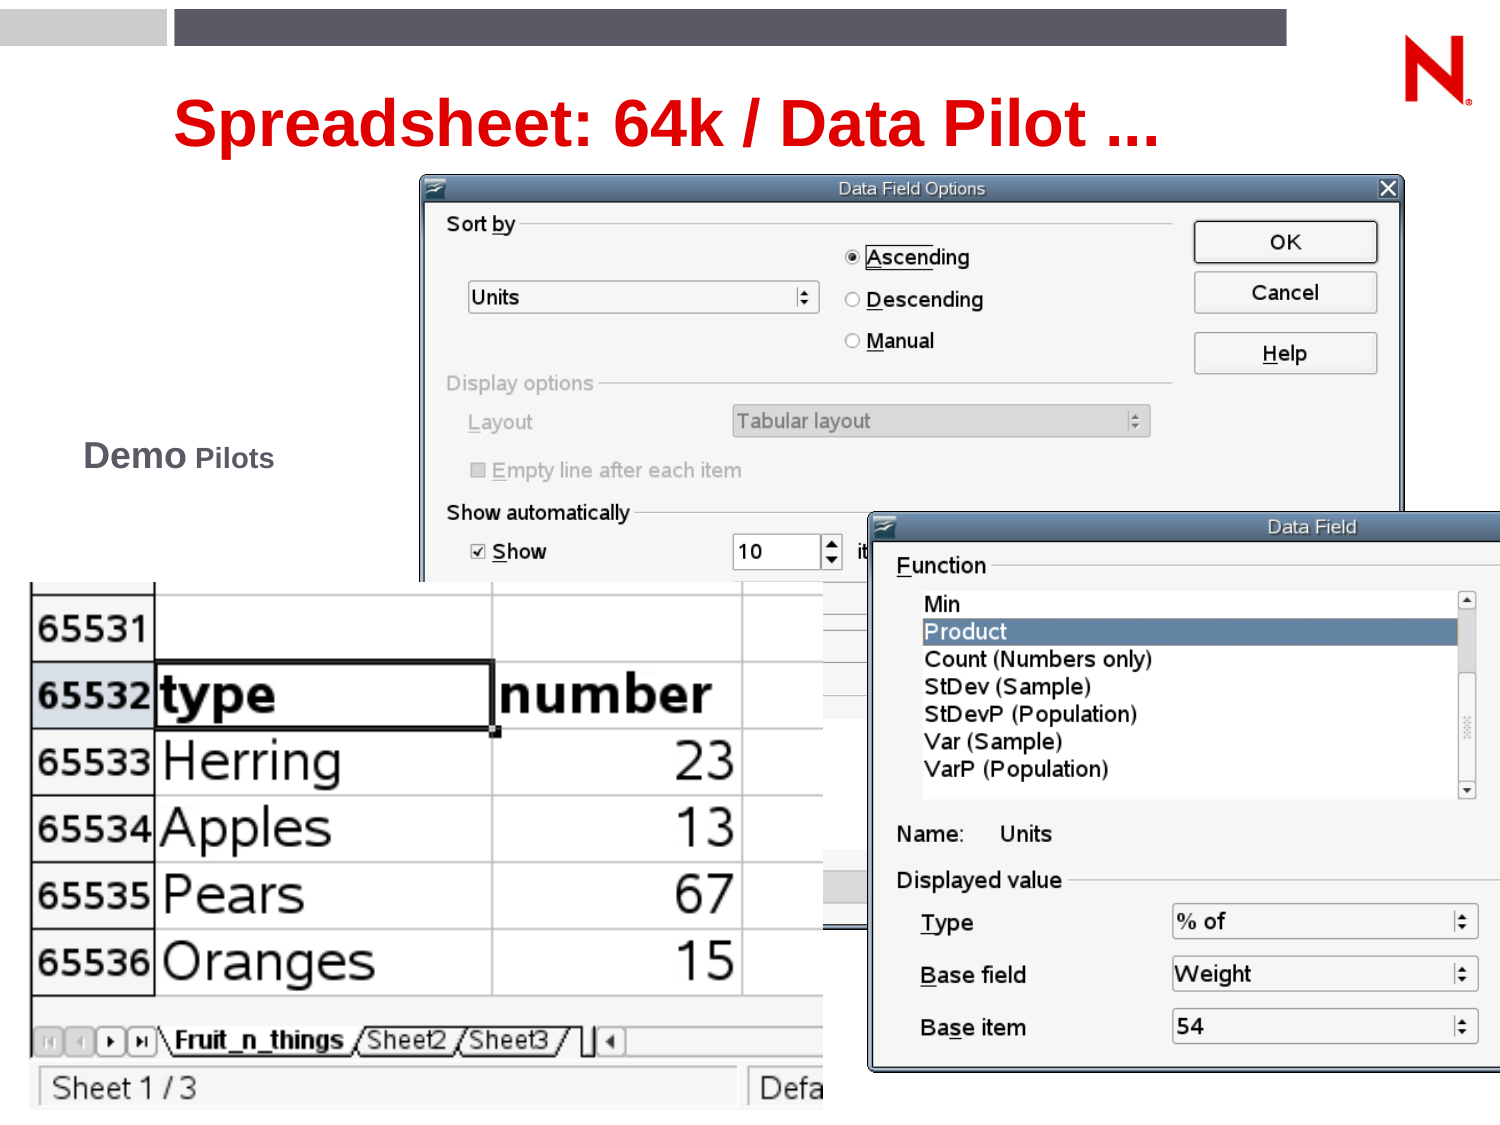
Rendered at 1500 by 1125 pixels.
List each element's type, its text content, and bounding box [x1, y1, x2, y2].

picture [1403, 32, 1473, 107]
picture [29, 174, 1500, 1110]
text_box Demo Pilots [83, 432, 346, 475]
title Spreadsheet: 64k / Data Pilot ... [173, 41, 1395, 205]
